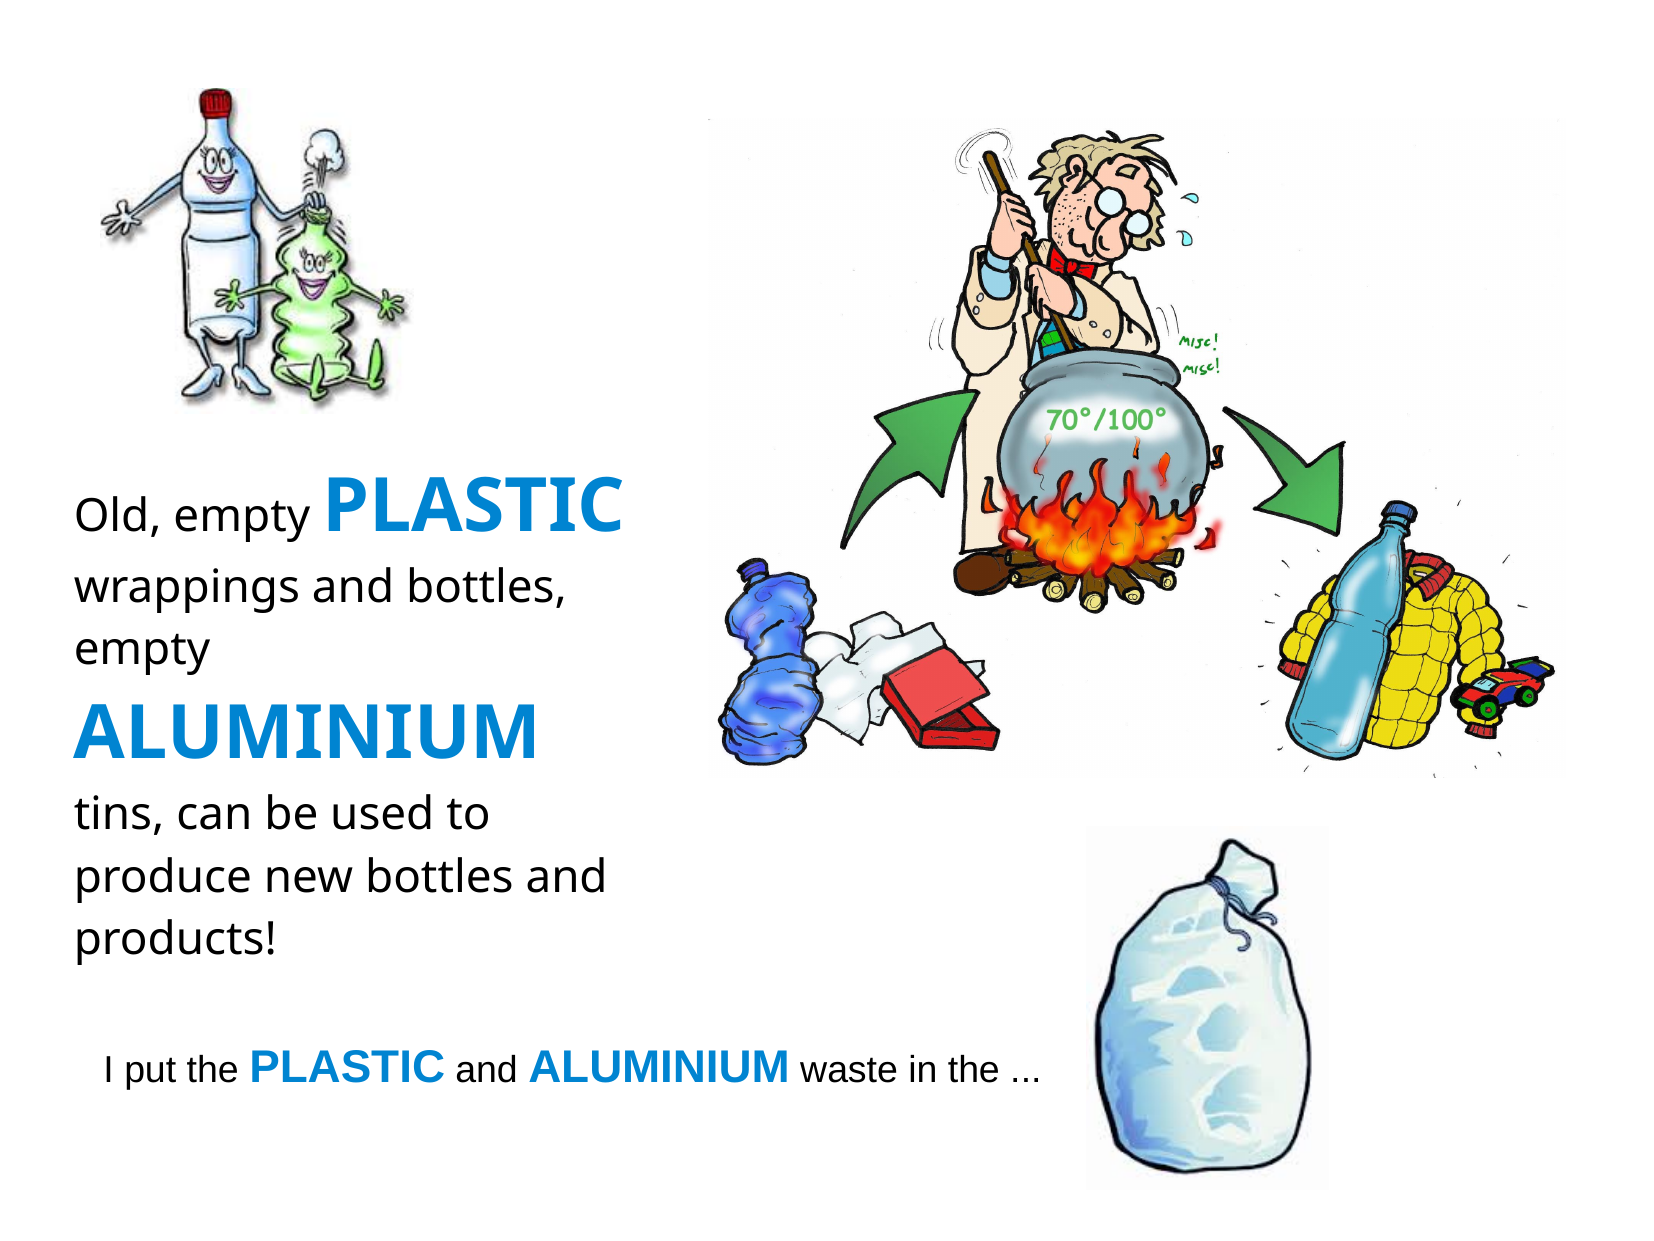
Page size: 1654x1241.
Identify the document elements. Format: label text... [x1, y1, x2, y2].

picture [1086, 826, 1329, 1190]
text_box I put the PLASTIC and ALUMINIUM waste in the ... [88, 1033, 1063, 1100]
picture [100, 88, 414, 414]
picture [708, 118, 1566, 778]
text_box Old, empty PLASTIC wrappings and bottles, empty ALUMINIUM tins, can be used to produce new bottles and products! [59, 443, 650, 955]
